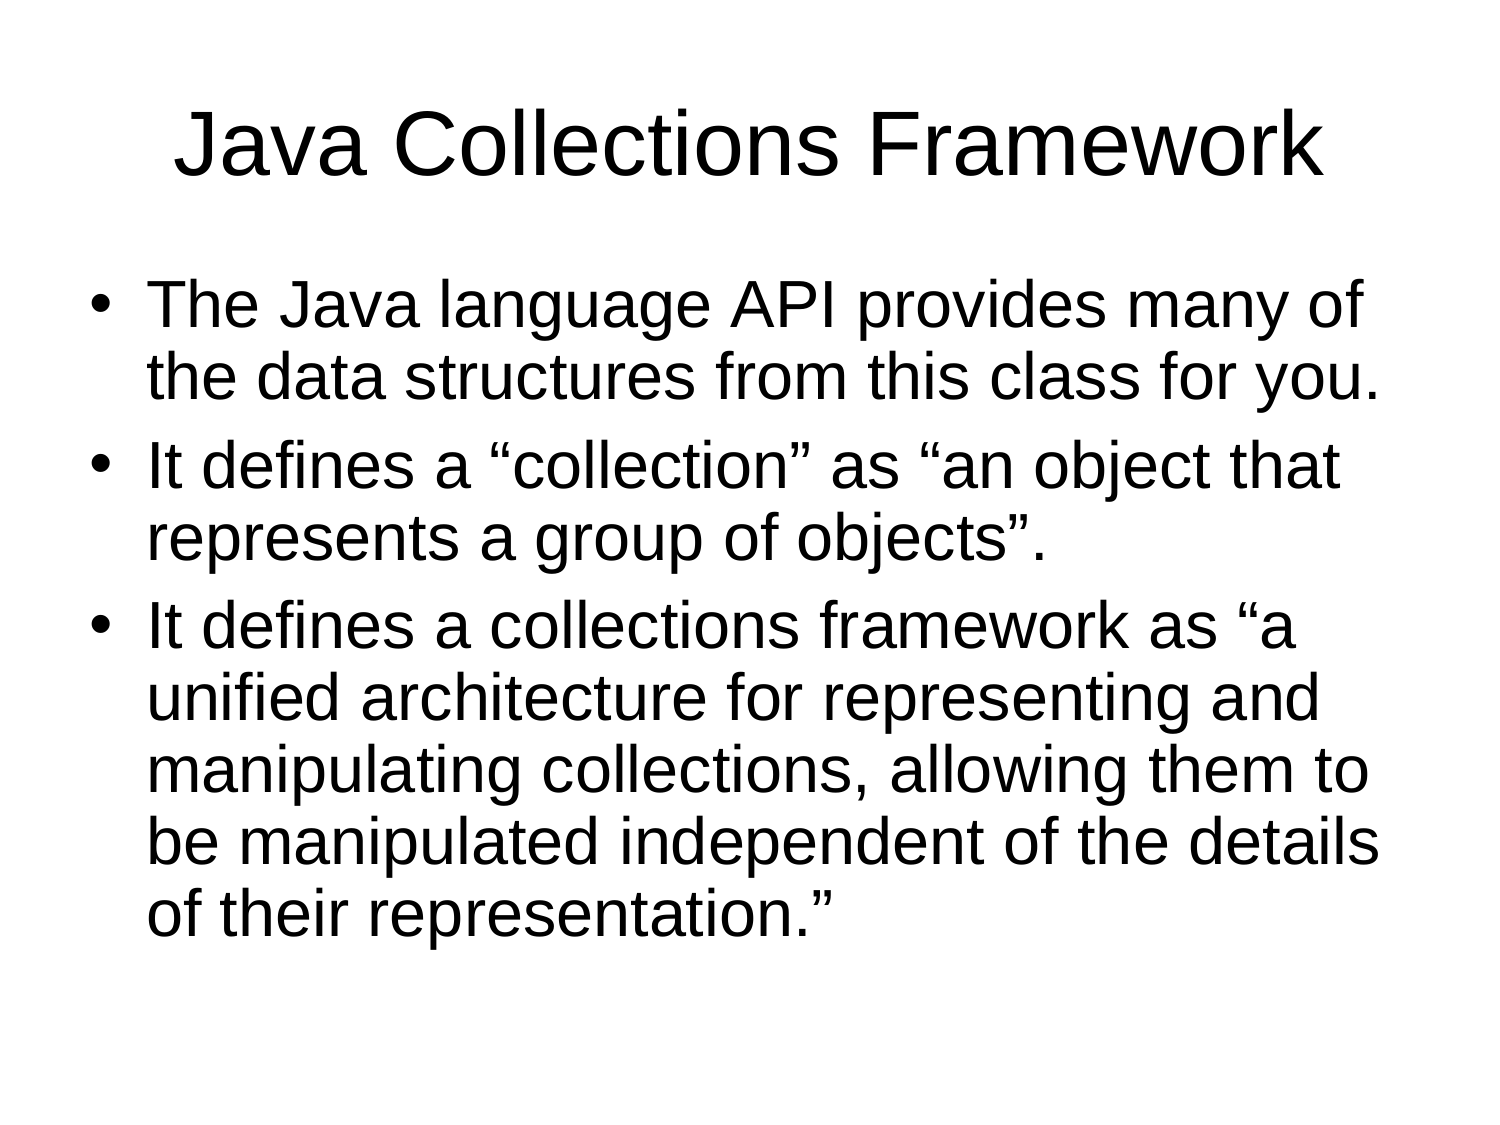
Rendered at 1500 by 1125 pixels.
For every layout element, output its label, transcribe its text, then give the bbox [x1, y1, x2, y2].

title Java Collections Framework [75, 45, 1426, 233]
list The Java language API provides many of the data structures from this class for you. It defines a “collection” as “an object that represents a group of objects”. It defines a collections framework as “a unified architecture for representing and manipulating collections, allowing them to be manipulated independent of the details of their representation.” [75, 262, 1426, 1006]
